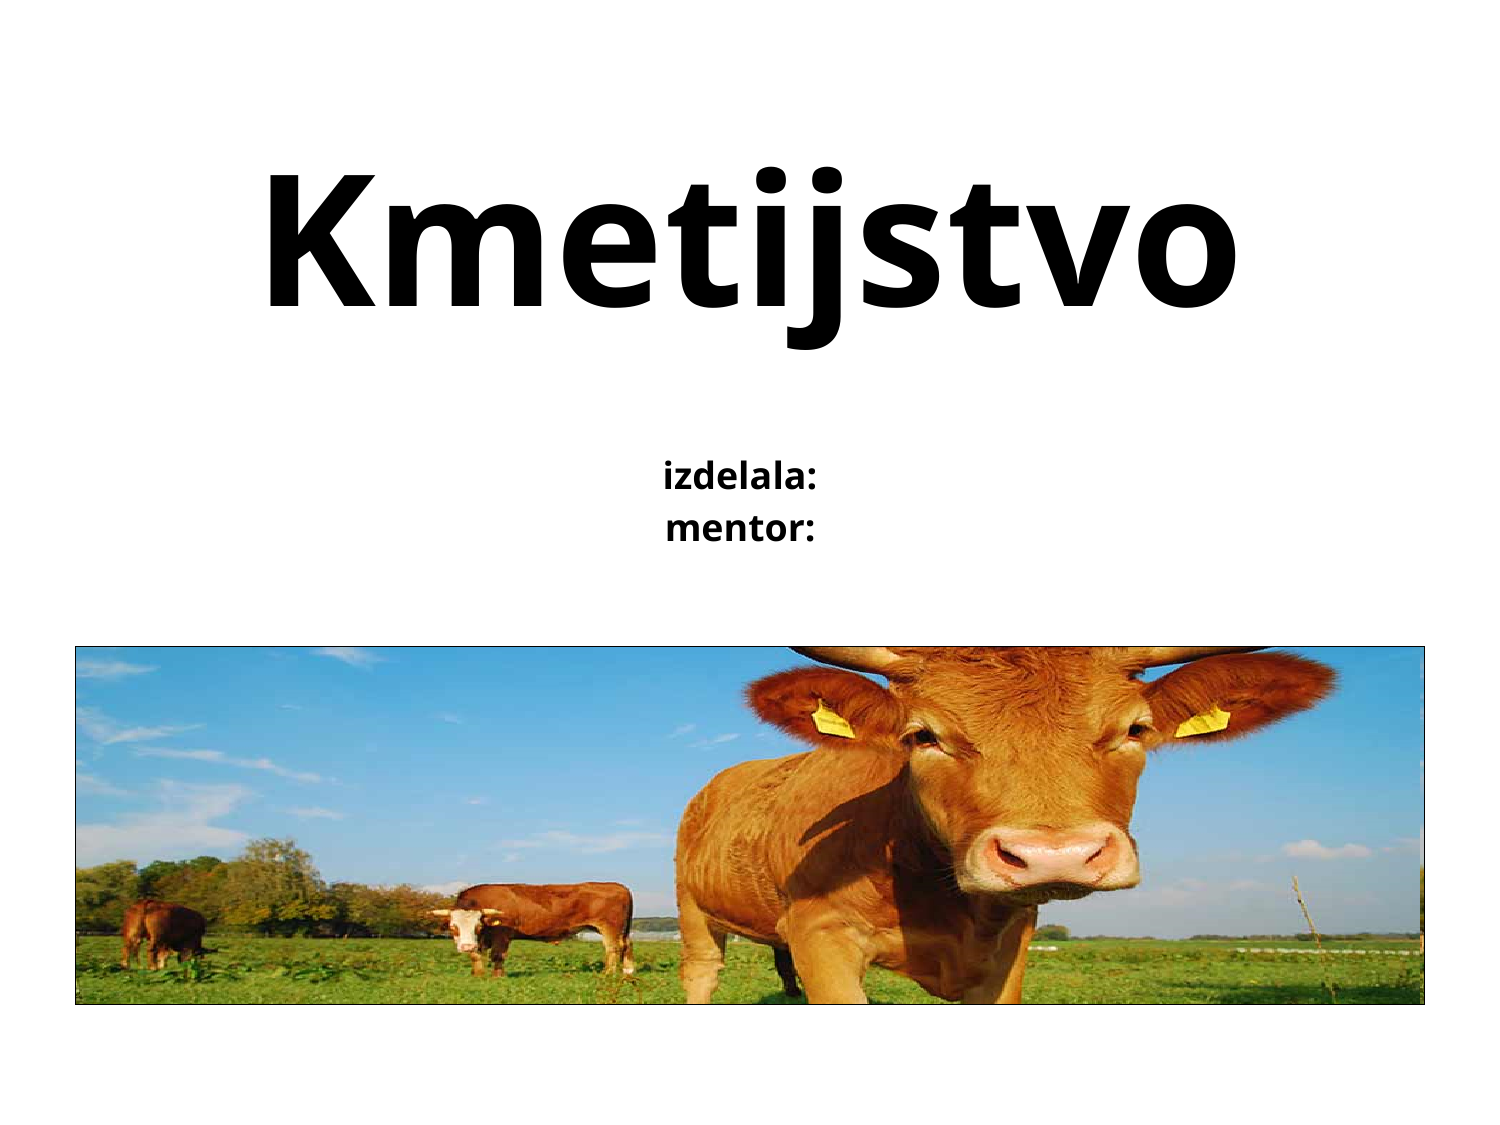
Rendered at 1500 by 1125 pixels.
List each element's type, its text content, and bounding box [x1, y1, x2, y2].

picture [75, 646, 1425, 1005]
title Kmetijstvo [75, 45, 1424, 421]
list izdelala: mentor: [75, 444, 1425, 622]
